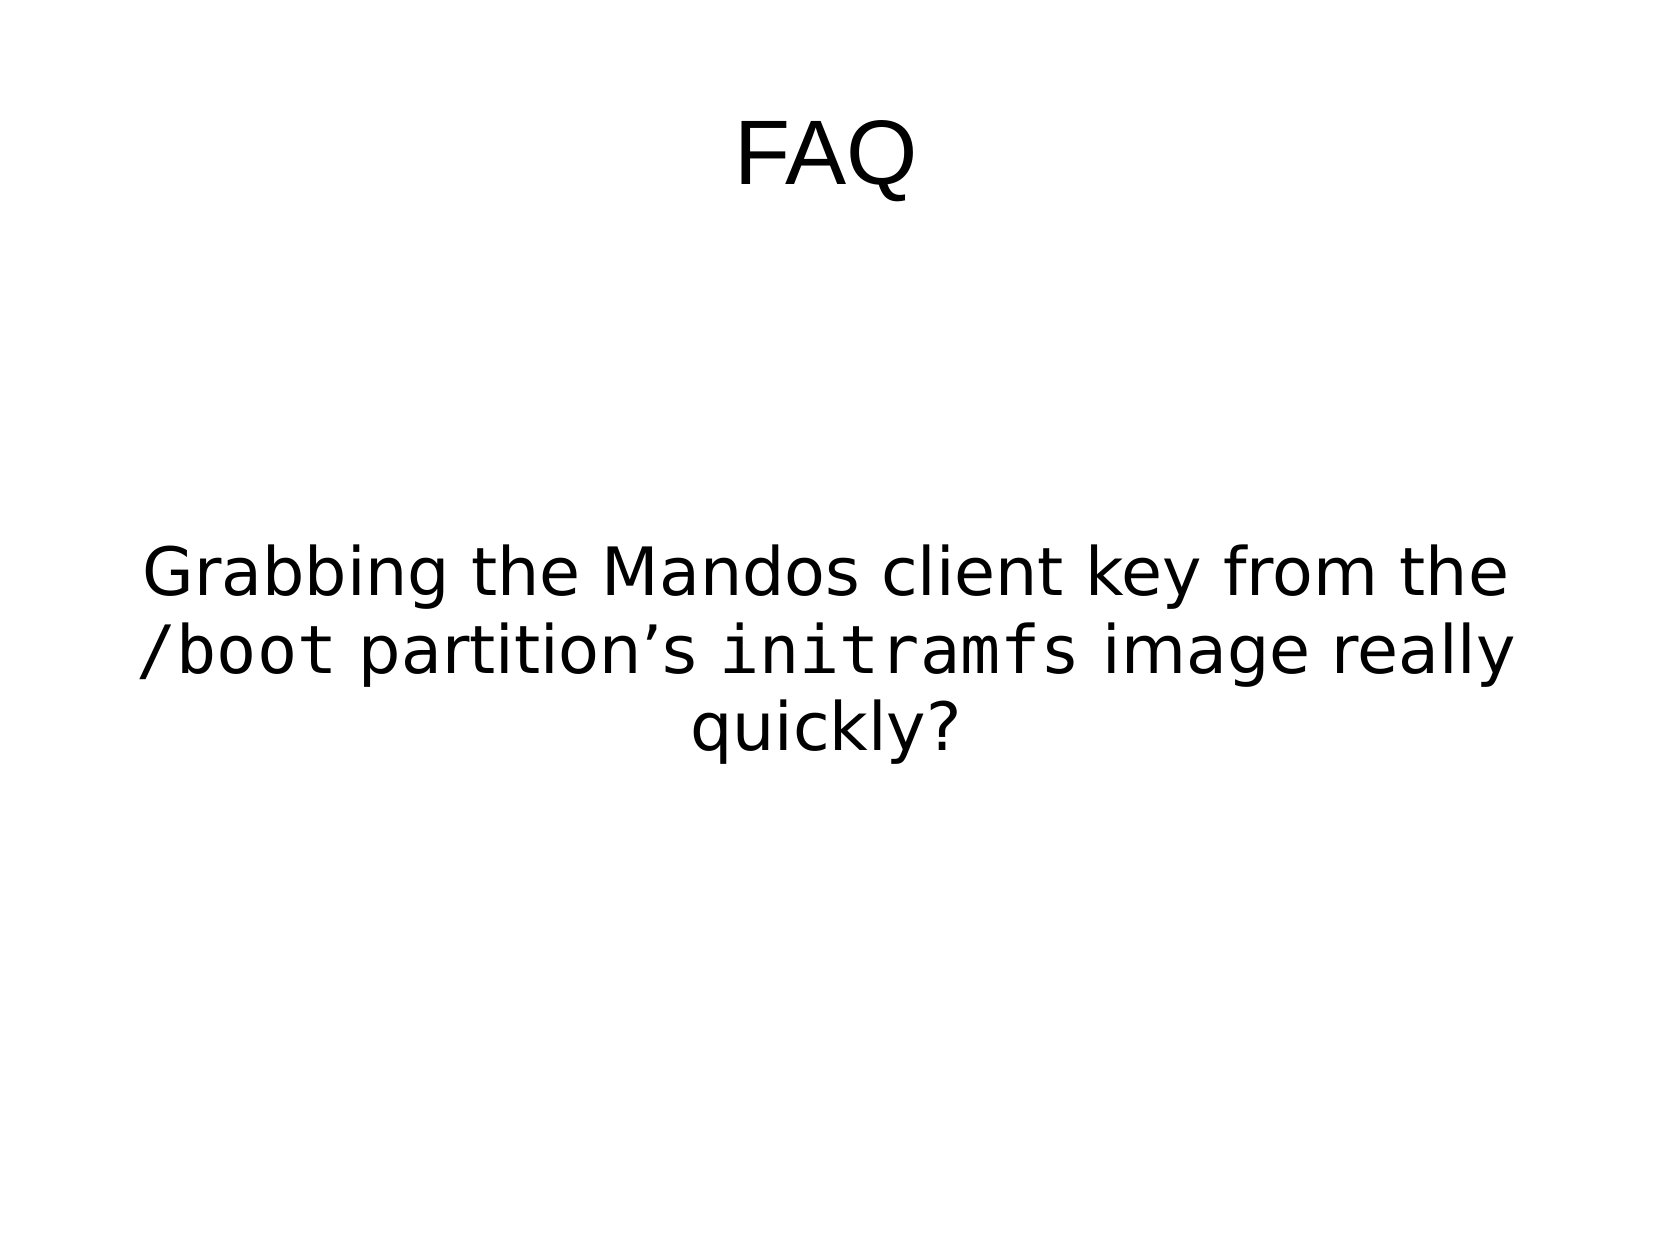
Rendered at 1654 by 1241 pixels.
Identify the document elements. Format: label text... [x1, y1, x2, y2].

title FAQ [82, 49, 1571, 257]
subtitle Grabbing the Mandos client key from the /boot partition’s initramfs image really quickly? [82, 290, 1571, 1010]
